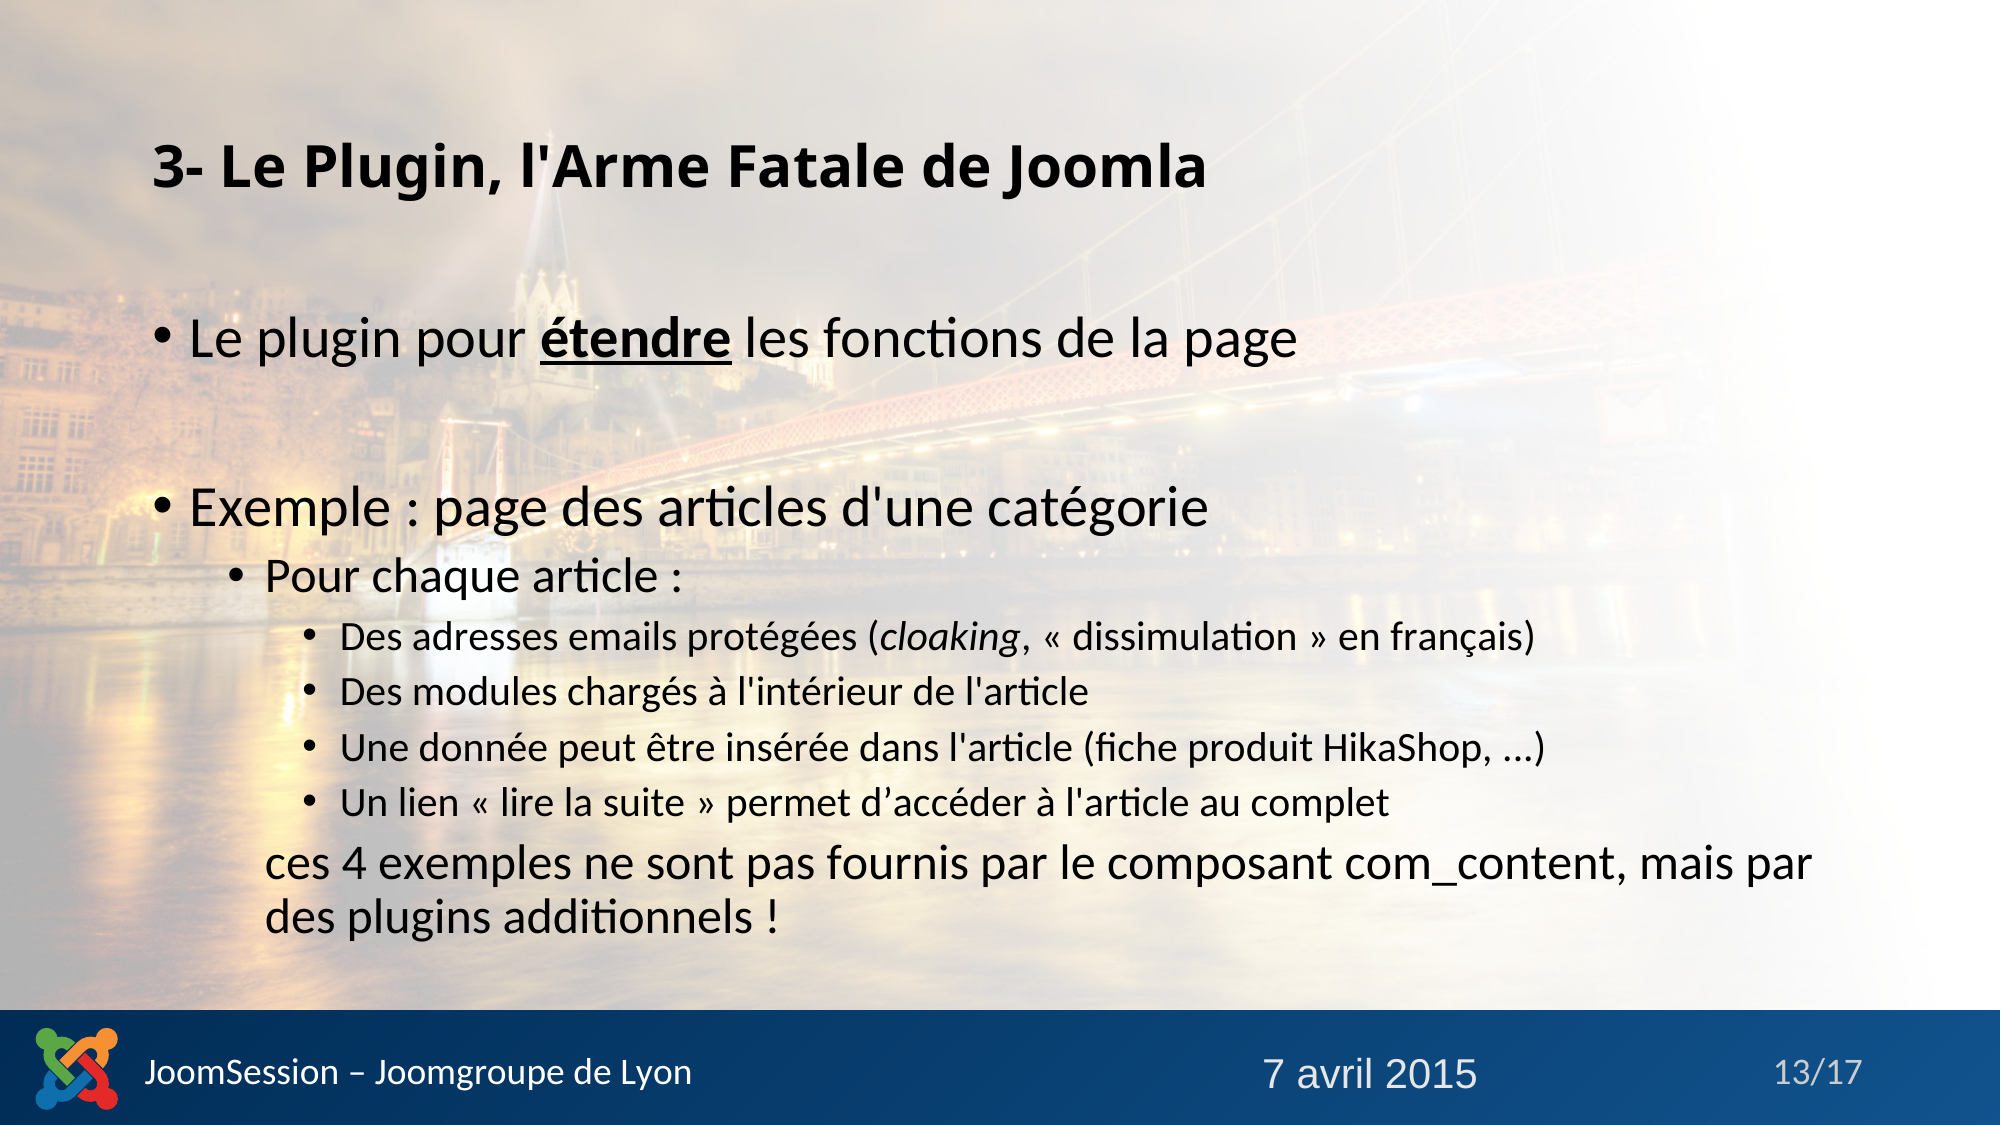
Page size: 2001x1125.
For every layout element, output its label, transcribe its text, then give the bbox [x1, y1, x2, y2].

picture [0, 0, 2001, 1125]
list Le plugin pour étendre les fonctions de la page Exemple : page des articles d'une catégorie Pour chaque article : Des adresses emails protégées (cloaking, « dissimulation » en français) Des modules chargés à l'intérieur de l'article Une donnée peut être insérée dans l'article (fiche produit HikaShop, ...) Un lien « lire la suite » permet d’accéder à l'article au complet ces 4 exemples ne sont pas fournis par le composant com_content, mais par des plugins additionnels ! [137, 299, 1863, 952]
title 3- Le Plugin, l'Arme Fatale de Joomla [137, 59, 1863, 278]
